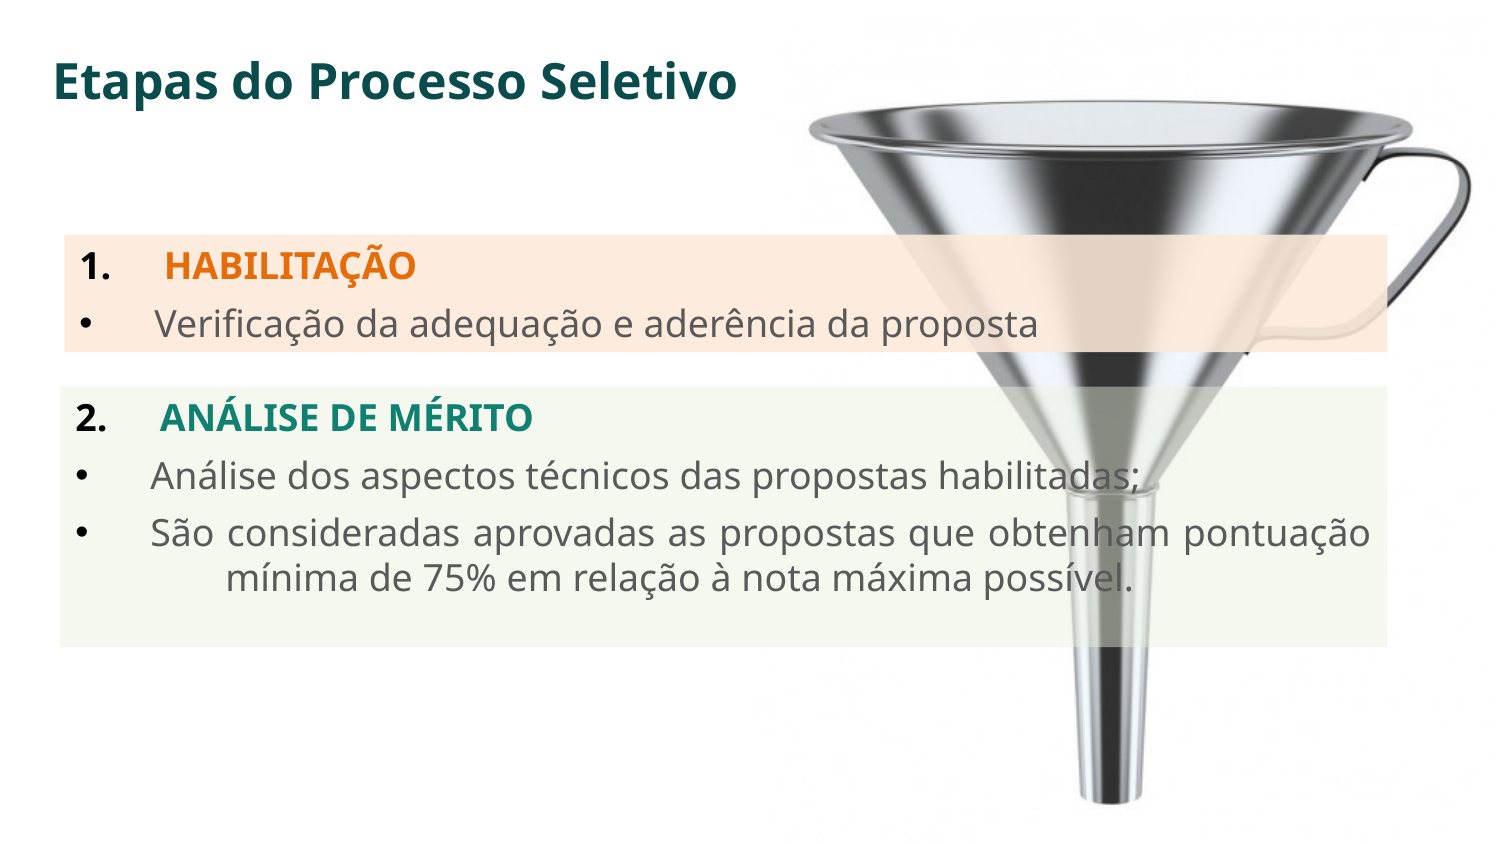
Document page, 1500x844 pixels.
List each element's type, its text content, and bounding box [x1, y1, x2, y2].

text_box HABILITAÇÃO Verificação da adequação e aderência da proposta [64, 235, 1387, 352]
text_box ANÁLISE DE MÉRITO Análise dos aspectos técnicos das propostas habilitadas; São consideradas aprovadas as propostas que obtenham pontuação mínima de 75% em relação à nota máxima possível. [60, 386, 1388, 648]
picture [758, 22, 1492, 844]
text_box Etapas do Processo Seletivo [37, 12, 1454, 147]
